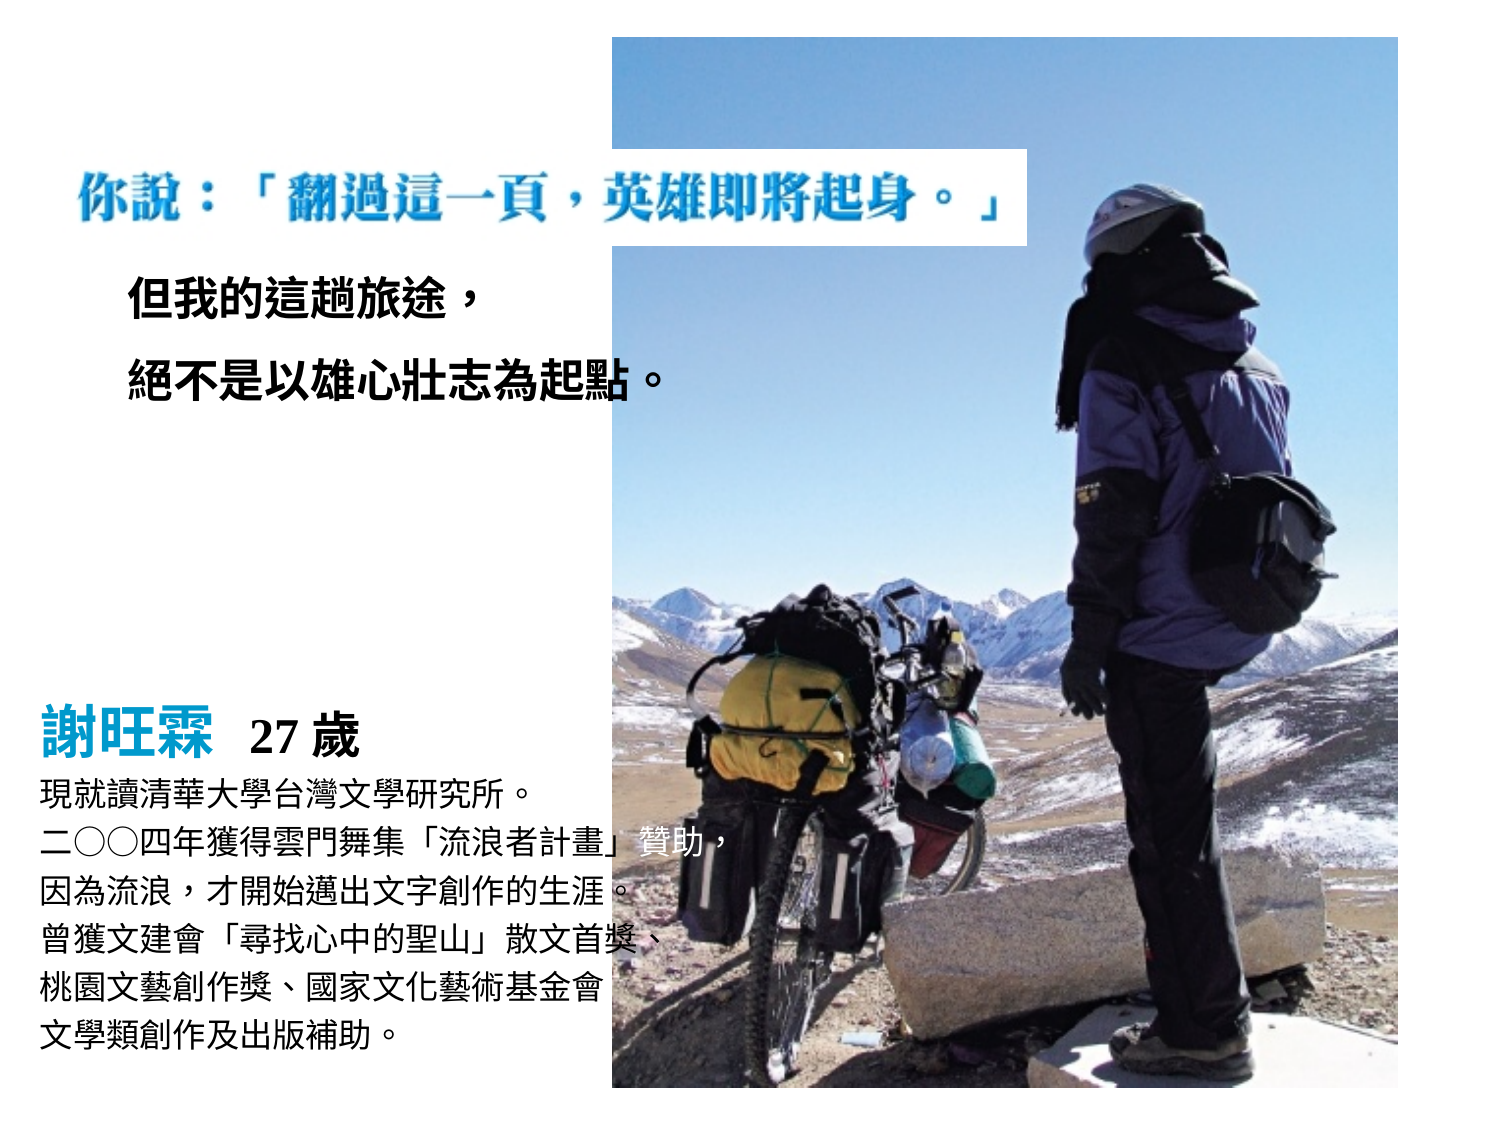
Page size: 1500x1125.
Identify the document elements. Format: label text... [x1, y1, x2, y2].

picture [62, 37, 1398, 1088]
text_box 謝旺霖 27歲 現就讀清華大學台灣文學研究所。 二○○四年獲得雲門舞集「流浪者計畫」贊助， 因為流浪，才開始邁出文字創作的生涯。 曾獲文建會「尋找心中的聖山」散文首獎、 桃園文藝創作獎、國家文化藝術基金會 文學類創作及出版補助。 [25, 688, 746, 1062]
text_box 但我的這趟旅途， 絕不是以雄心壯志為起點。 [112, 262, 1063, 416]
